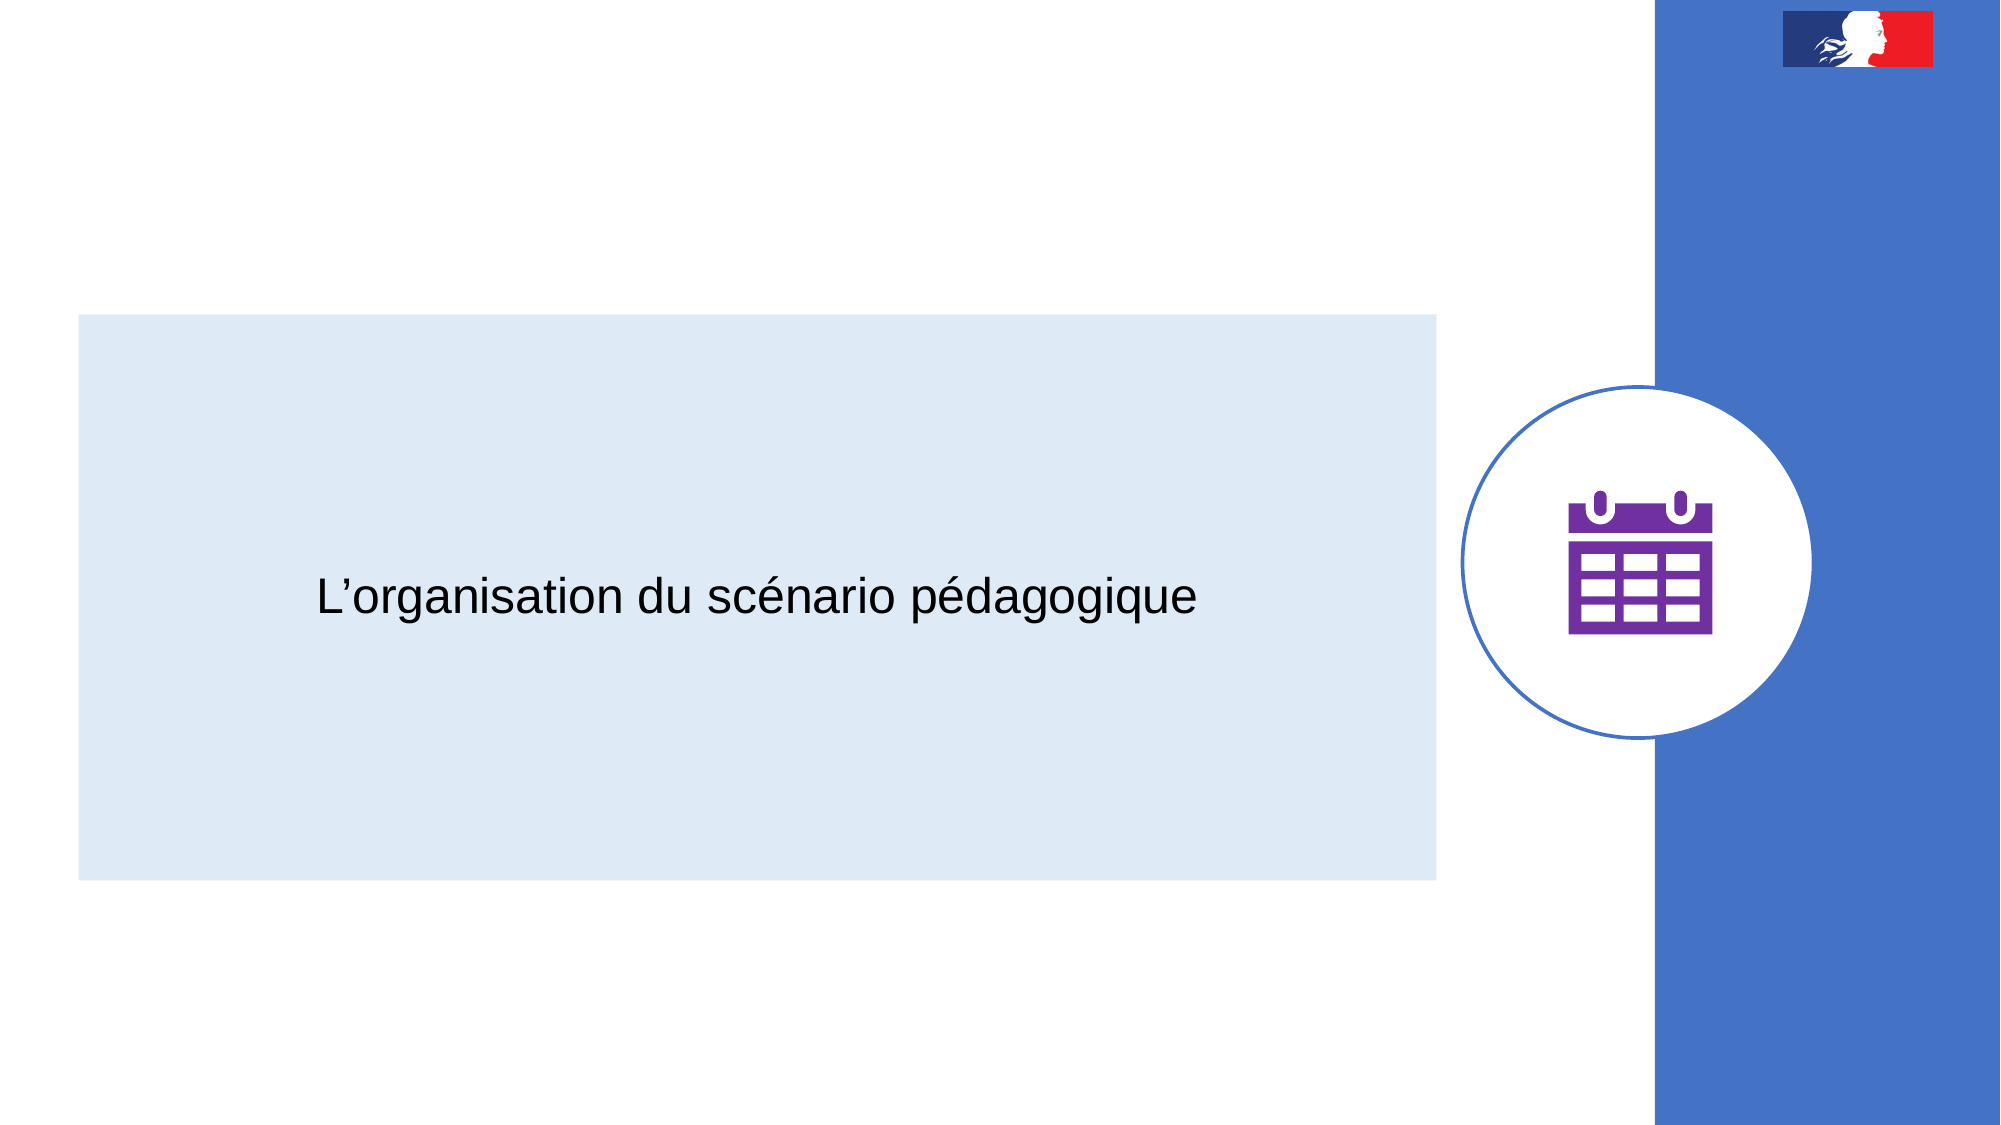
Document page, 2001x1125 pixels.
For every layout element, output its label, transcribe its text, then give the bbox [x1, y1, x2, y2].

picture [1538, 460, 1743, 665]
text_box L’organisation du scénario pédagogique [78, 314, 1437, 881]
text_box [1462, 0, 2000, 1125]
picture [1783, 11, 1933, 67]
